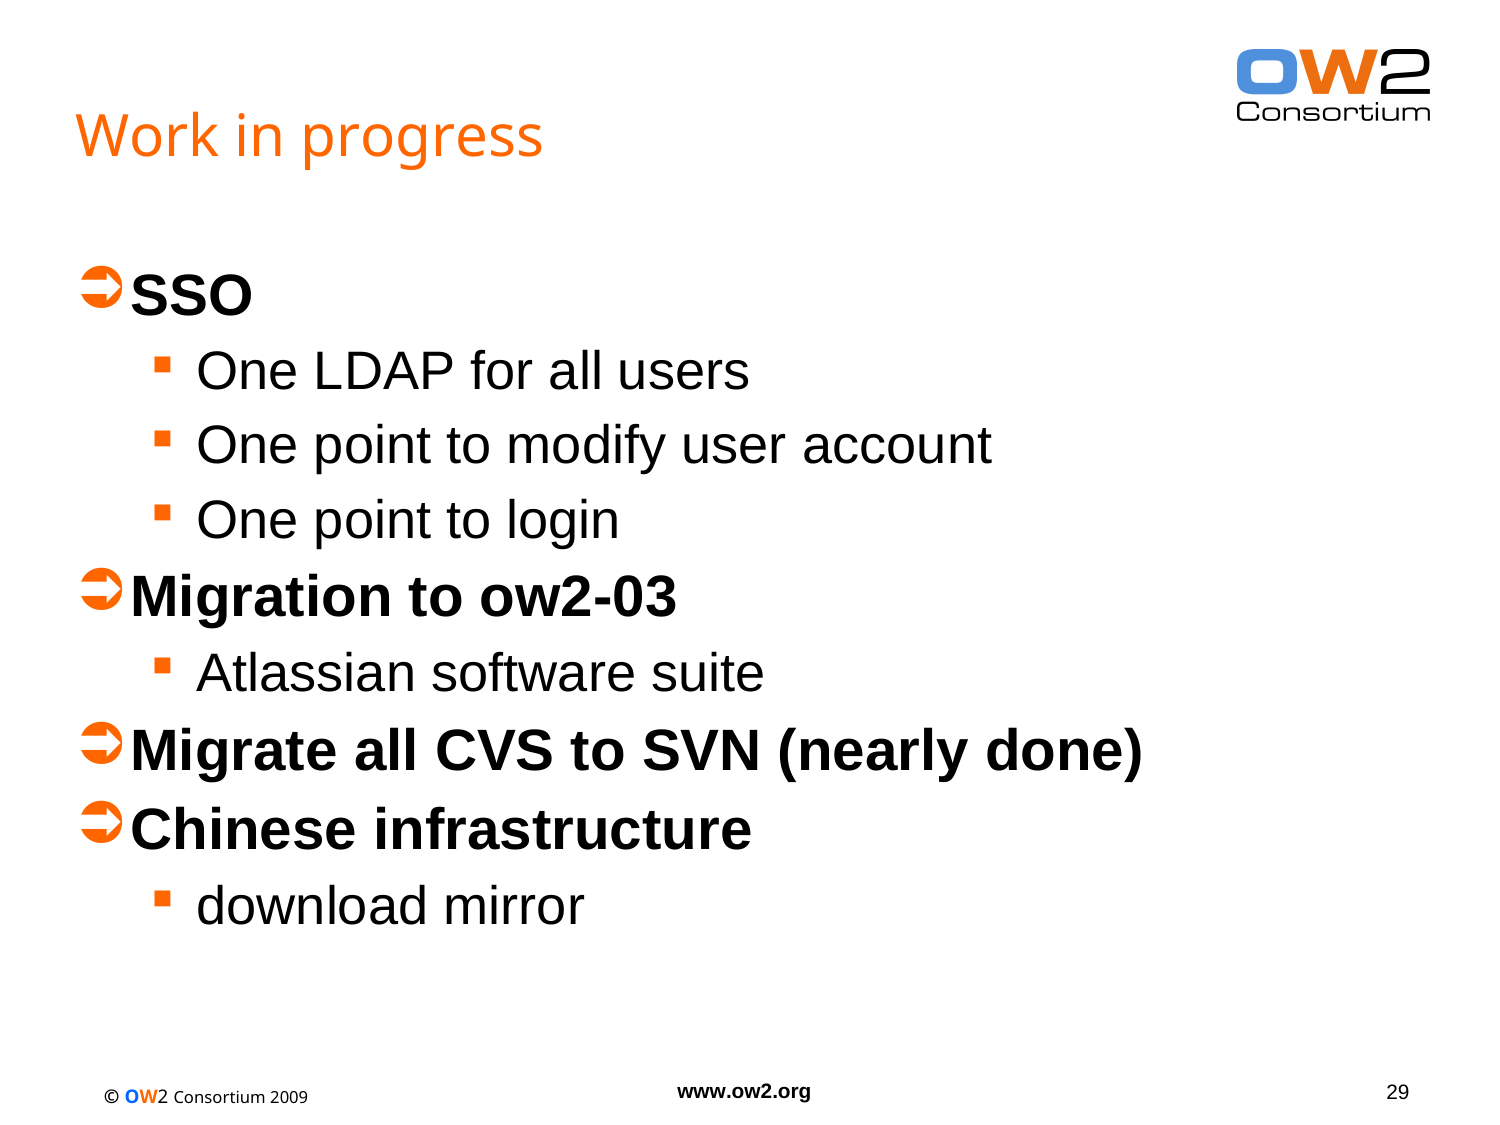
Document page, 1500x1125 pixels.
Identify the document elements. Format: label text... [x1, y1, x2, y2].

list SSO One LDAP for all users One point to modify user account One point to login Migration to ow2-03 Atlassian software suite Migrate all CVS to SVN (nearly done) Chinese infrastructure download mirror [74, 262, 1425, 1005]
title Work in progress [75, 45, 1175, 215]
